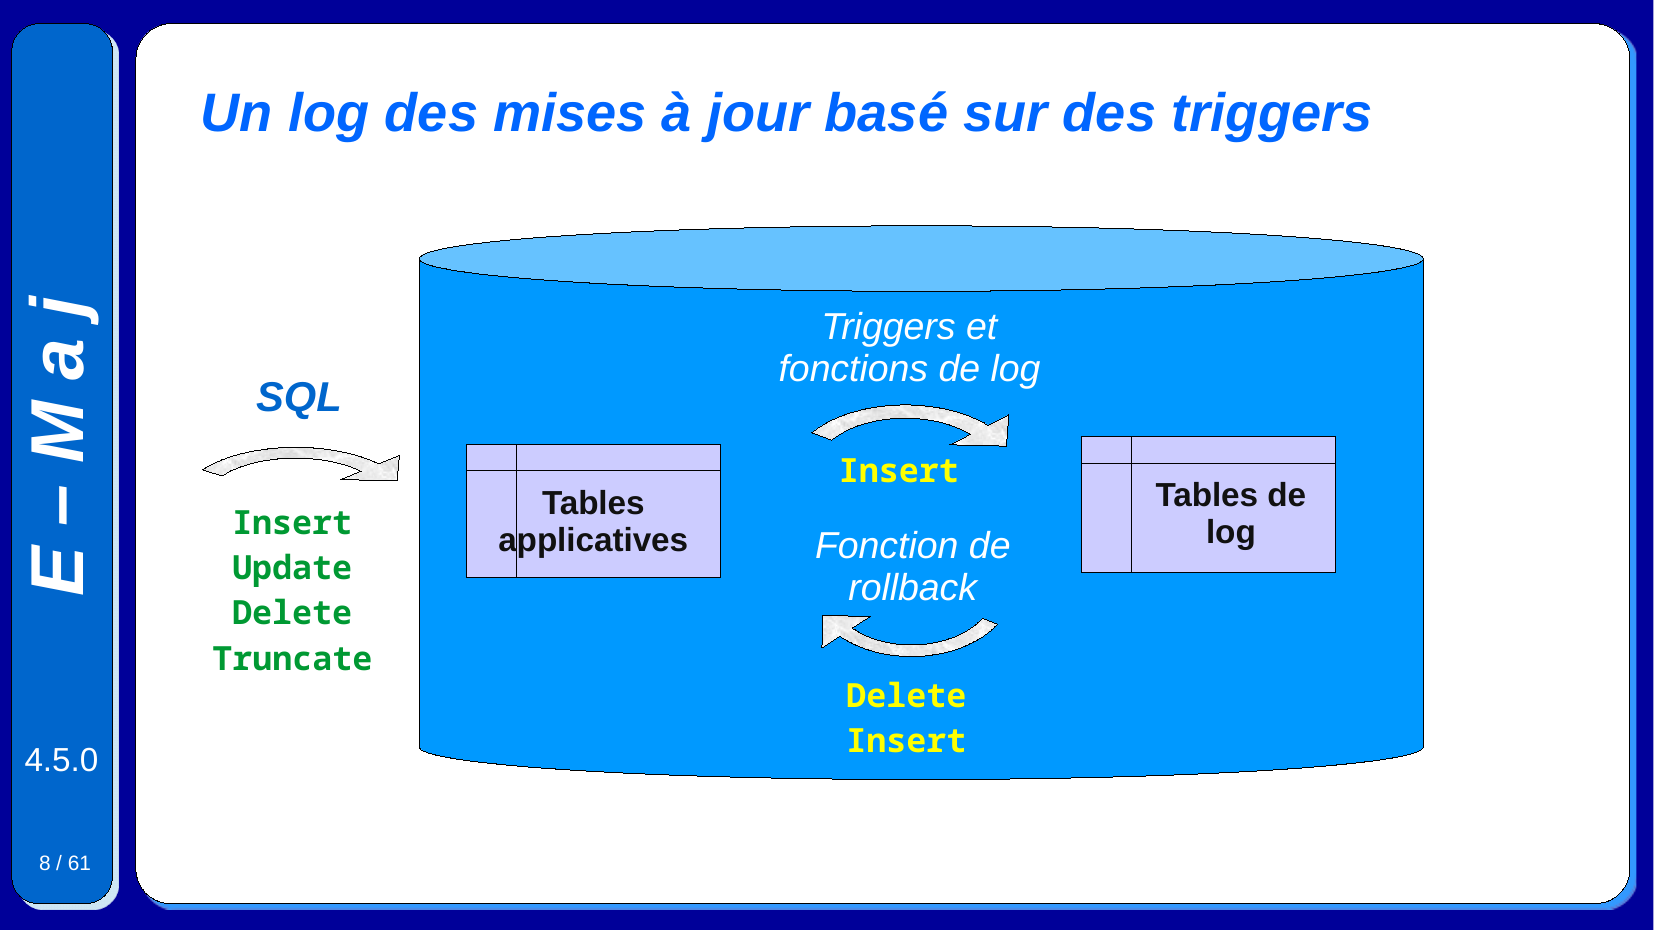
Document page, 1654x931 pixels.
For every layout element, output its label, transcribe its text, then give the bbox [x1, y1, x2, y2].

text_box Tables de log [1138, 468, 1323, 561]
text_box [202, 447, 400, 481]
title Un log des mises à jour basé sur des triggers [200, 34, 1575, 191]
text_box Fonction de rollback [755, 516, 1070, 616]
text_box Triggers et fonctions de log [761, 298, 1058, 398]
text_box Insert Update Delete Truncate [183, 491, 402, 661]
text_box table [419, 225, 1424, 292]
text_box Delete Insert [802, 664, 1010, 759]
text_box [419, 260, 1424, 780]
text_box Tables applicatives [448, 476, 739, 569]
text_box Insert [817, 439, 981, 494]
text_box SQL [194, 366, 404, 428]
